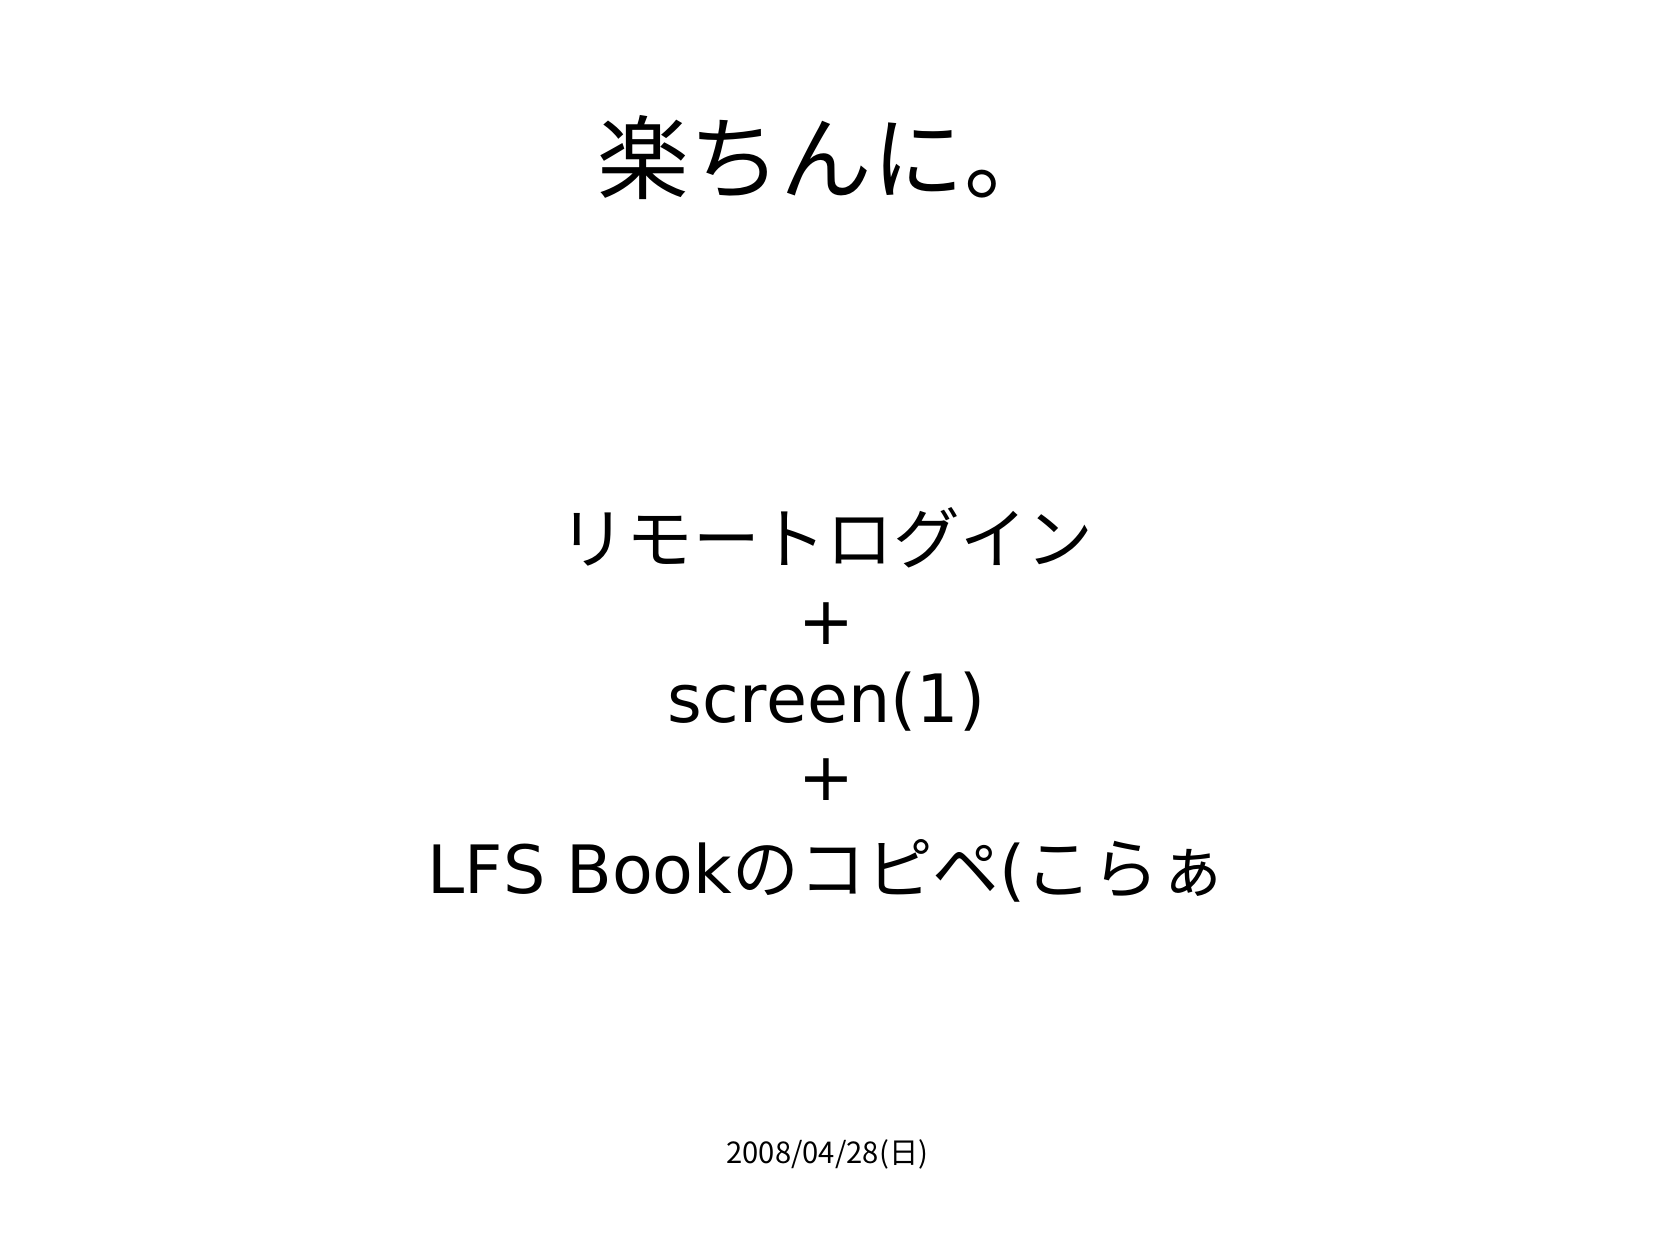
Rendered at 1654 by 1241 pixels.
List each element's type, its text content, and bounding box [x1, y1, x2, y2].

subtitle リモートログイン + screen(1) + LFS Bookのコピペ(こらぁ [82, 297, 1571, 1102]
title 楽ちんに。 [82, 56, 1571, 250]
